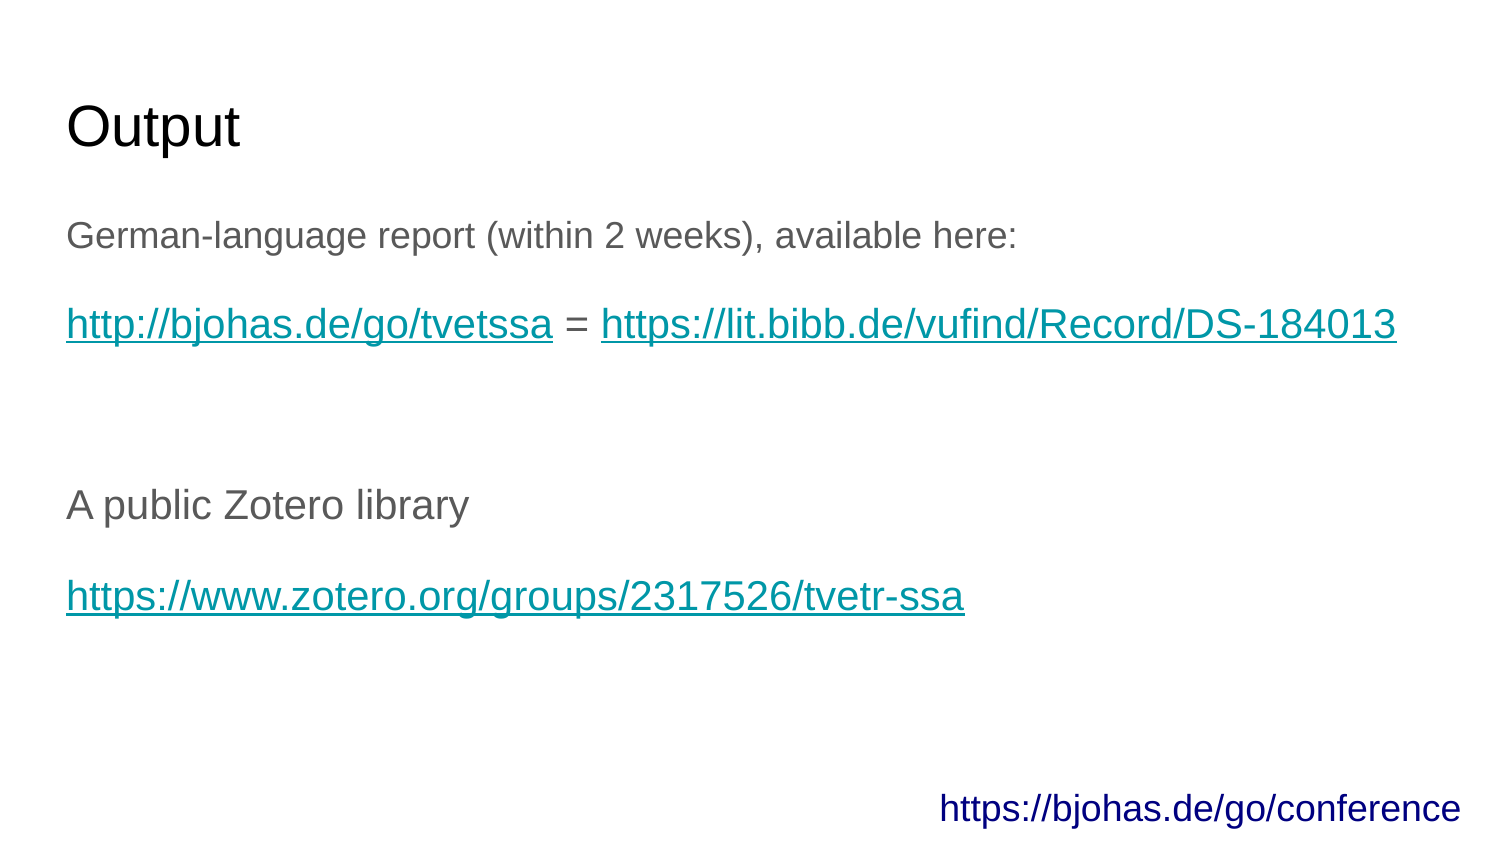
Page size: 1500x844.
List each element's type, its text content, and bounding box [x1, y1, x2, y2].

title Output [51, 72, 1449, 167]
list German-language report (within 2 weeks), available here: http://bjohas.de/go/tvetssa = https://lit.bibb.de/vufind/Record/DS-184013 A public Zotero library https://www.zotero.org/groups/2317526/tvetr-ssa [51, 189, 1449, 750]
